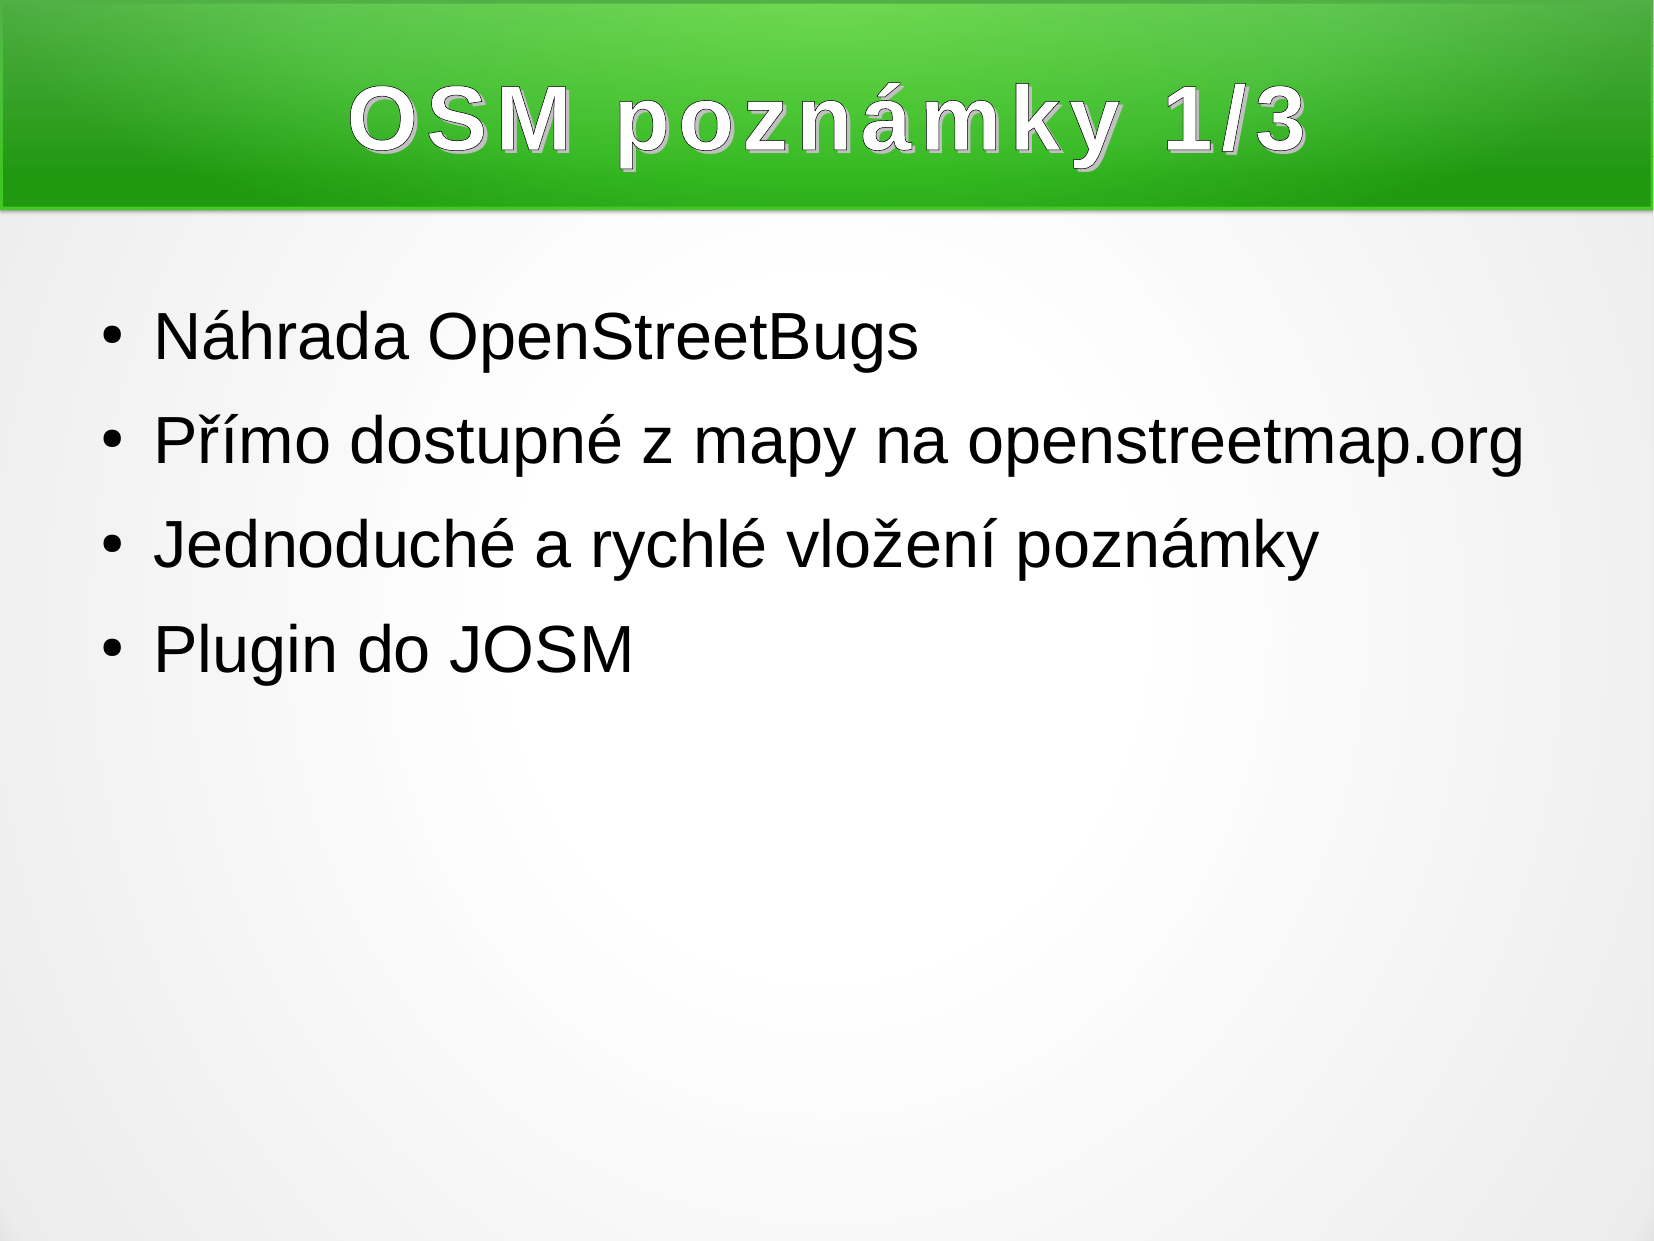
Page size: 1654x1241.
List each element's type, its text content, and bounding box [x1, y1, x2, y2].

list Náhrada OpenStreetBugs Přímo dostupné z mapy na openstreetmap.org Jednoduché a rychlé vložení poznámky Plugin do JOSM [82, 299, 1571, 1019]
title OSM poznámky 1/3 [82, 47, 1571, 189]
